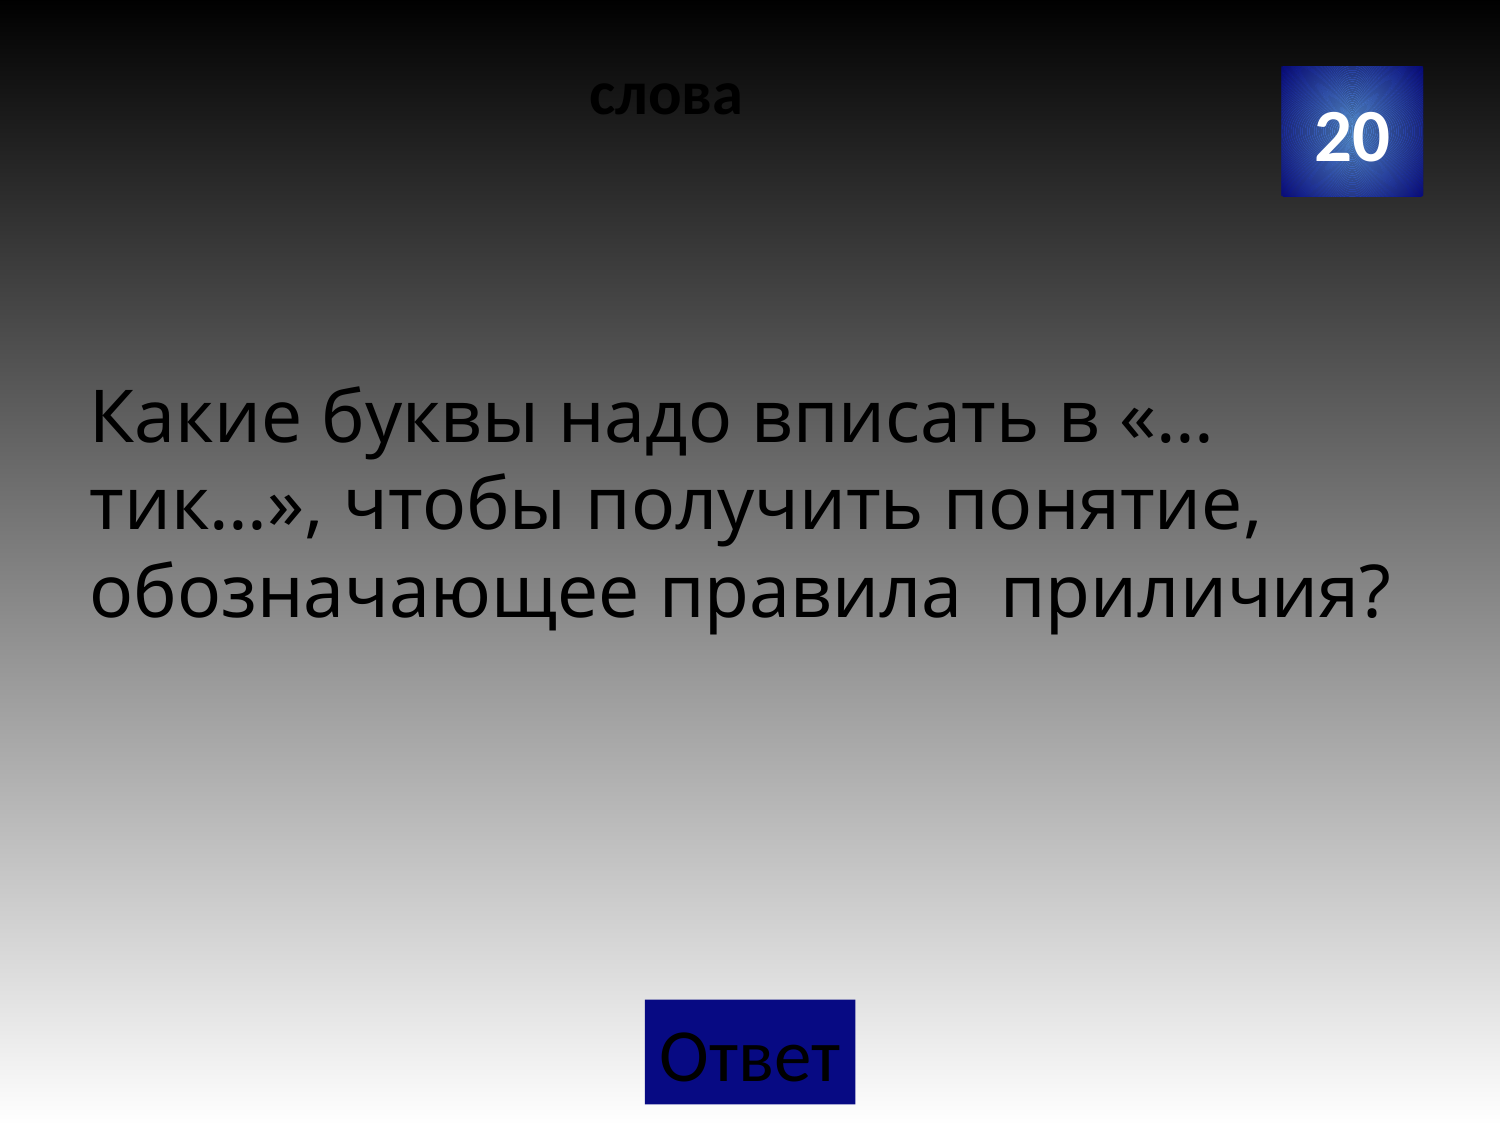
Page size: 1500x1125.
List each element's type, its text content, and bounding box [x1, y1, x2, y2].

text_box 20 [1281, 66, 1424, 197]
list Какие буквы надо вписать в «…тик…», чтобы получить понятие, обозначающее правила приличия? [75, 361, 1425, 1000]
title слова [75, 45, 1258, 233]
